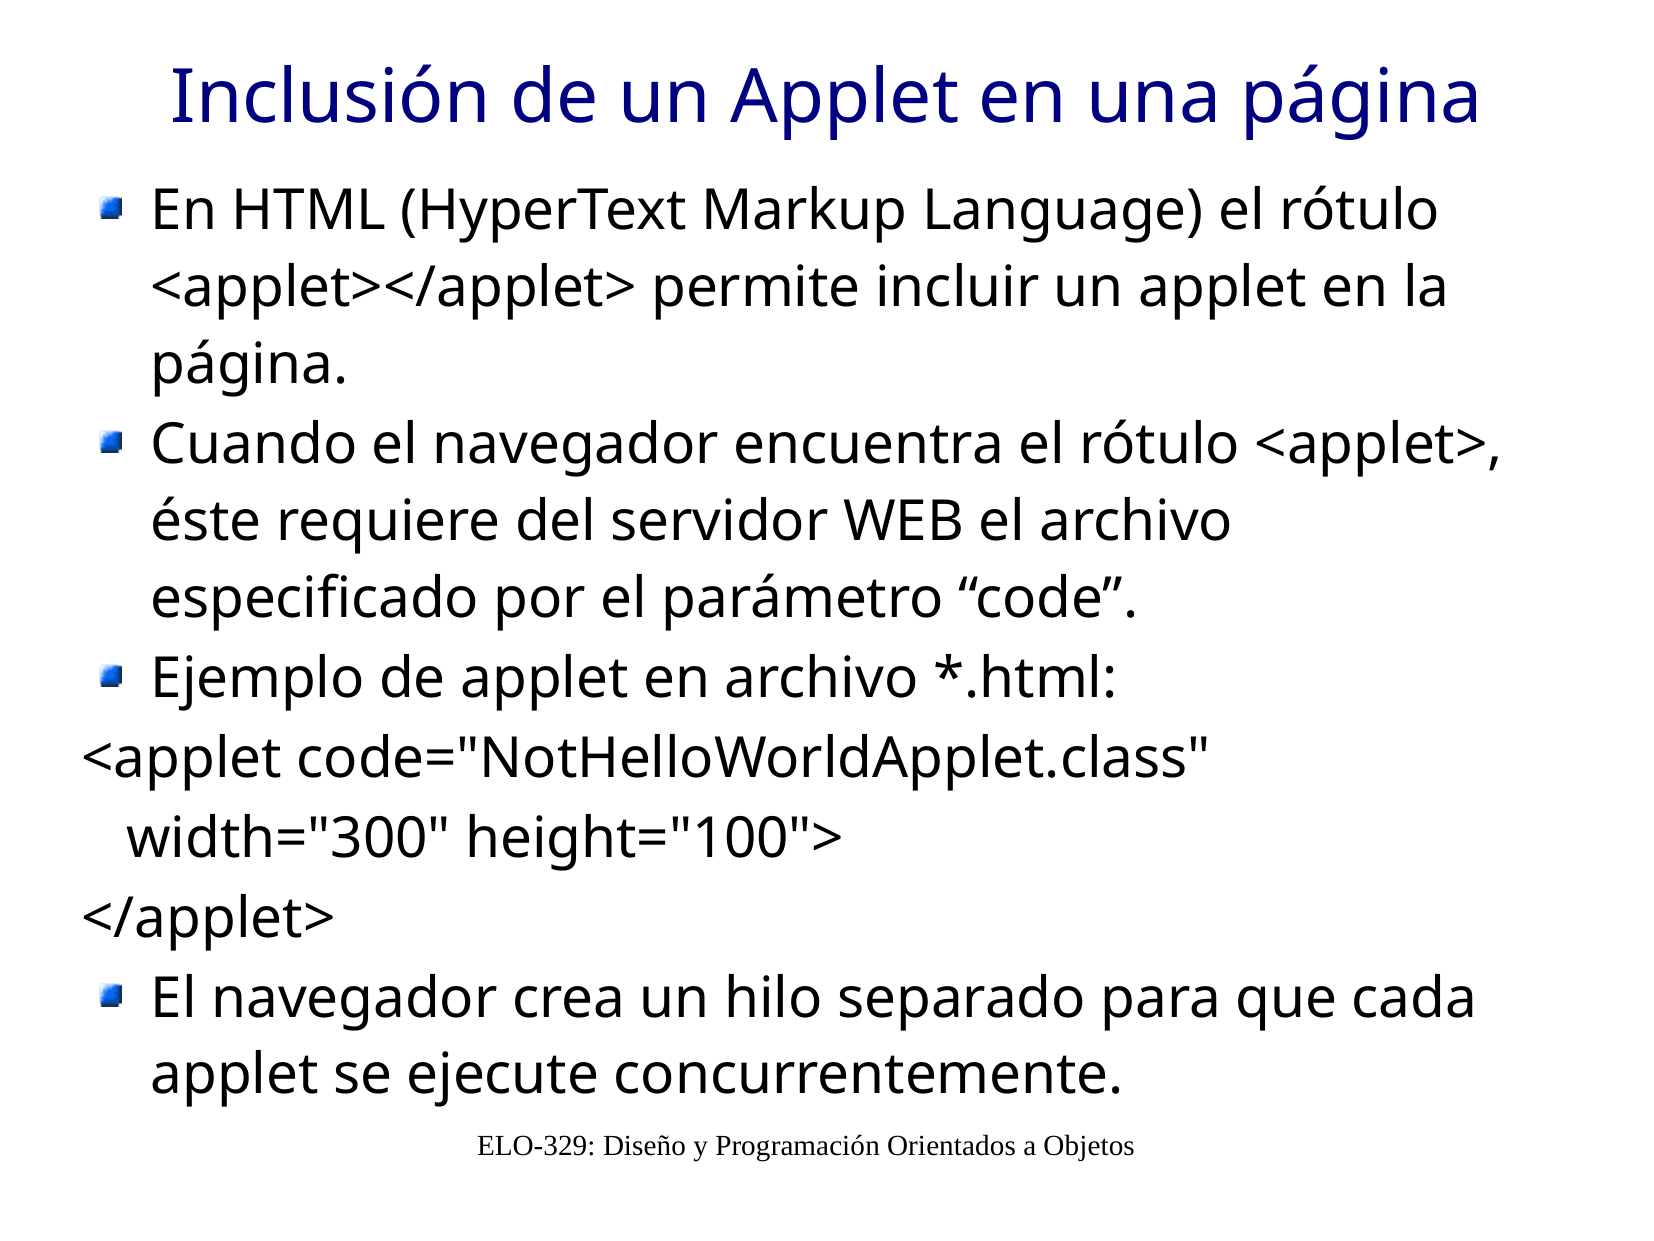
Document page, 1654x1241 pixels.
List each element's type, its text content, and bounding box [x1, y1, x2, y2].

title Inclusión de un Applet en una página [82, 43, 1571, 145]
list En HTML (HyperText Markup Language) el rótulo <applet></applet> permite incluir un applet en la página. Cuando el navegador encuentra el rótulo <applet>, éste requiere del servidor WEB el archivo especificado por el parámetro “code”. Ejemplo de applet en archivo *.html: <applet code="NotHelloWorldApplet.class" width="300" height="100"> </applet> El navegador crea un hilo separado para que cada applet se ejecute concurrentemente. [81, 169, 1571, 1120]
